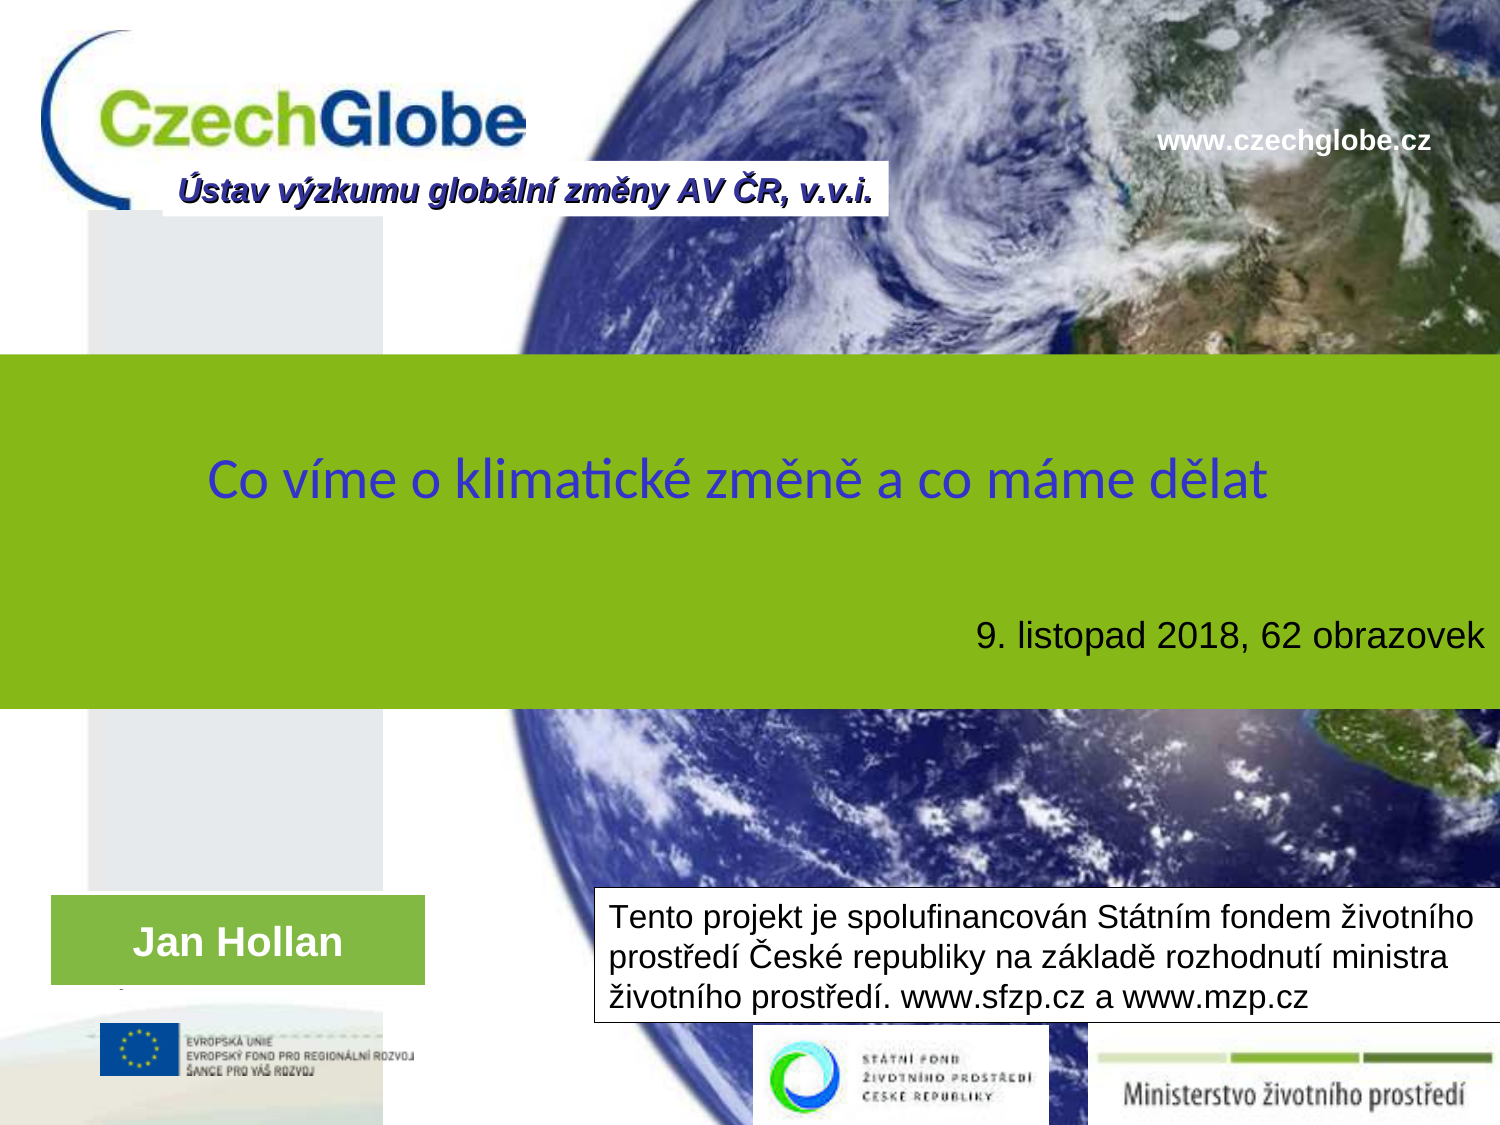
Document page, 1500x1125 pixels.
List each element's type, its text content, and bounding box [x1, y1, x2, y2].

picture [0, 0, 1500, 354]
title Co víme o klimatické změně a co máme dělat [59, 354, 1418, 596]
text_box Tento projekt je spolufinancován Státním fondem životního prostředí České republiky na základě rozhodnutí ministra životního prostředí. www.sfzp.cz a www.mzp.cz [594, 887, 1500, 1023]
picture [0, 709, 1500, 1125]
text_box Ústav výzkumu globální změny AV ČR, v.v.i. [162, 160, 889, 217]
text_box Jan Hollan [49, 892, 428, 988]
text_box www.czechglobe.cz [971, 113, 1447, 192]
text_box [0, 354, 1500, 709]
text_box 9. listopad 2018, 62 obrazovek [287, 603, 1500, 709]
